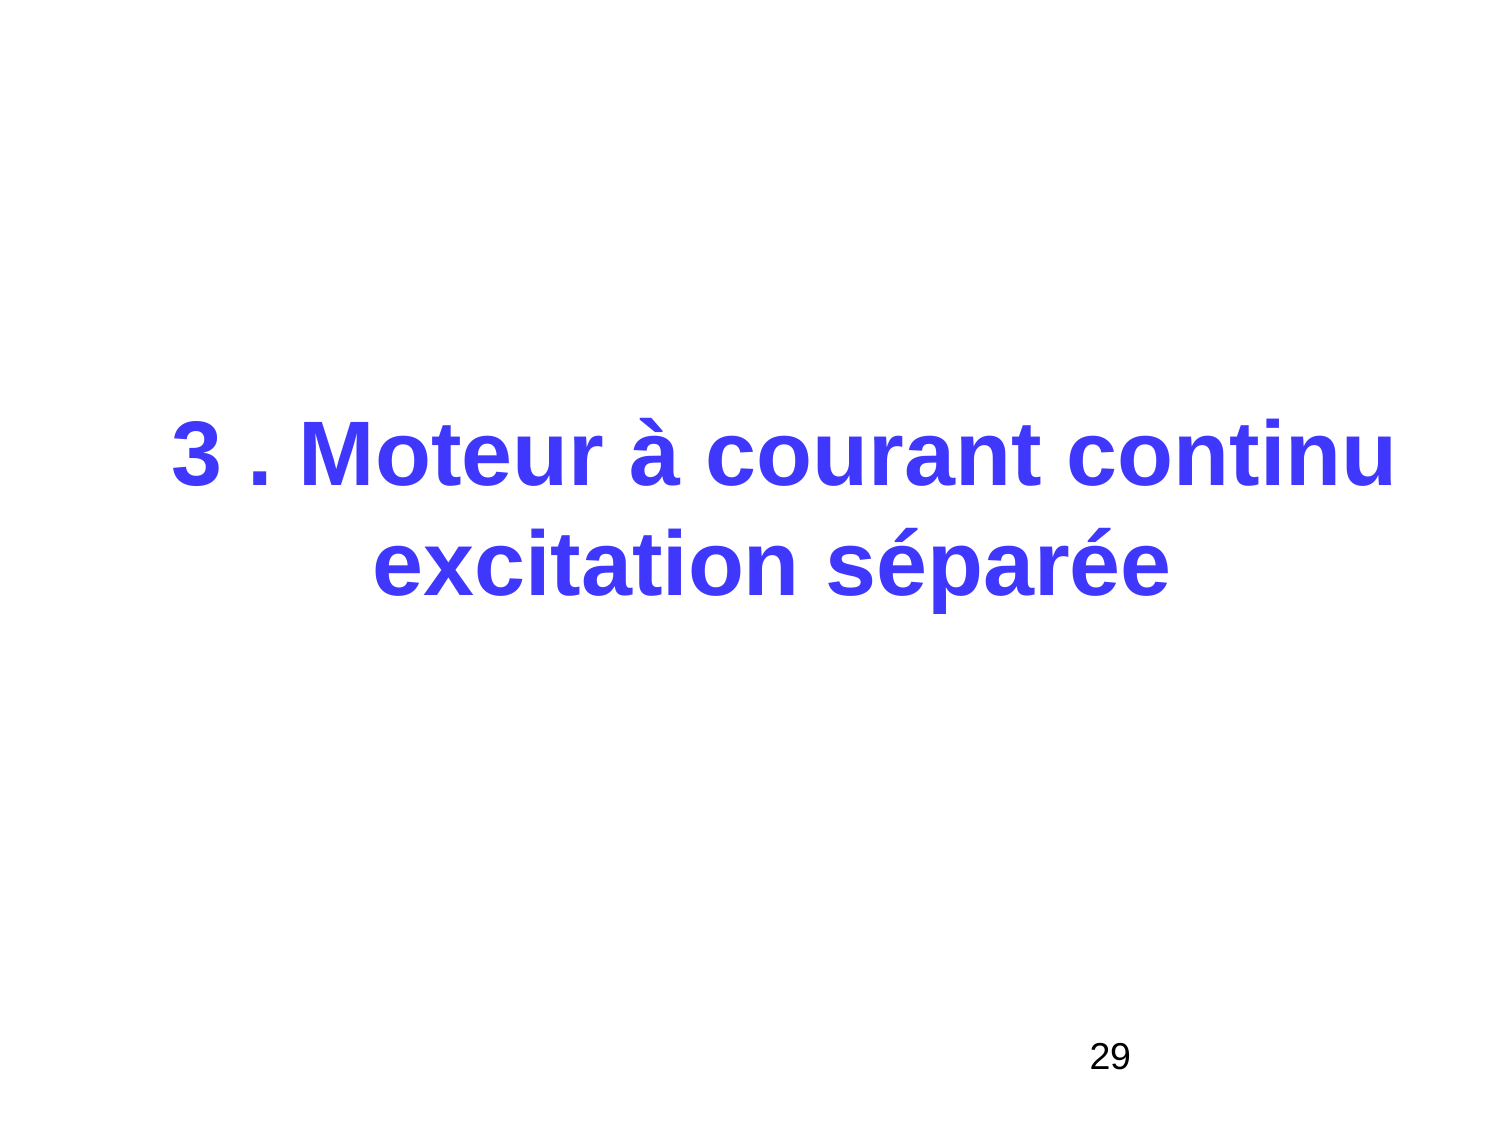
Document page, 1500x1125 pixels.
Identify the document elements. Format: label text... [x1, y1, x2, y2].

text_box 3 . Moteur à courant continu excitation séparée [110, 410, 1461, 598]
